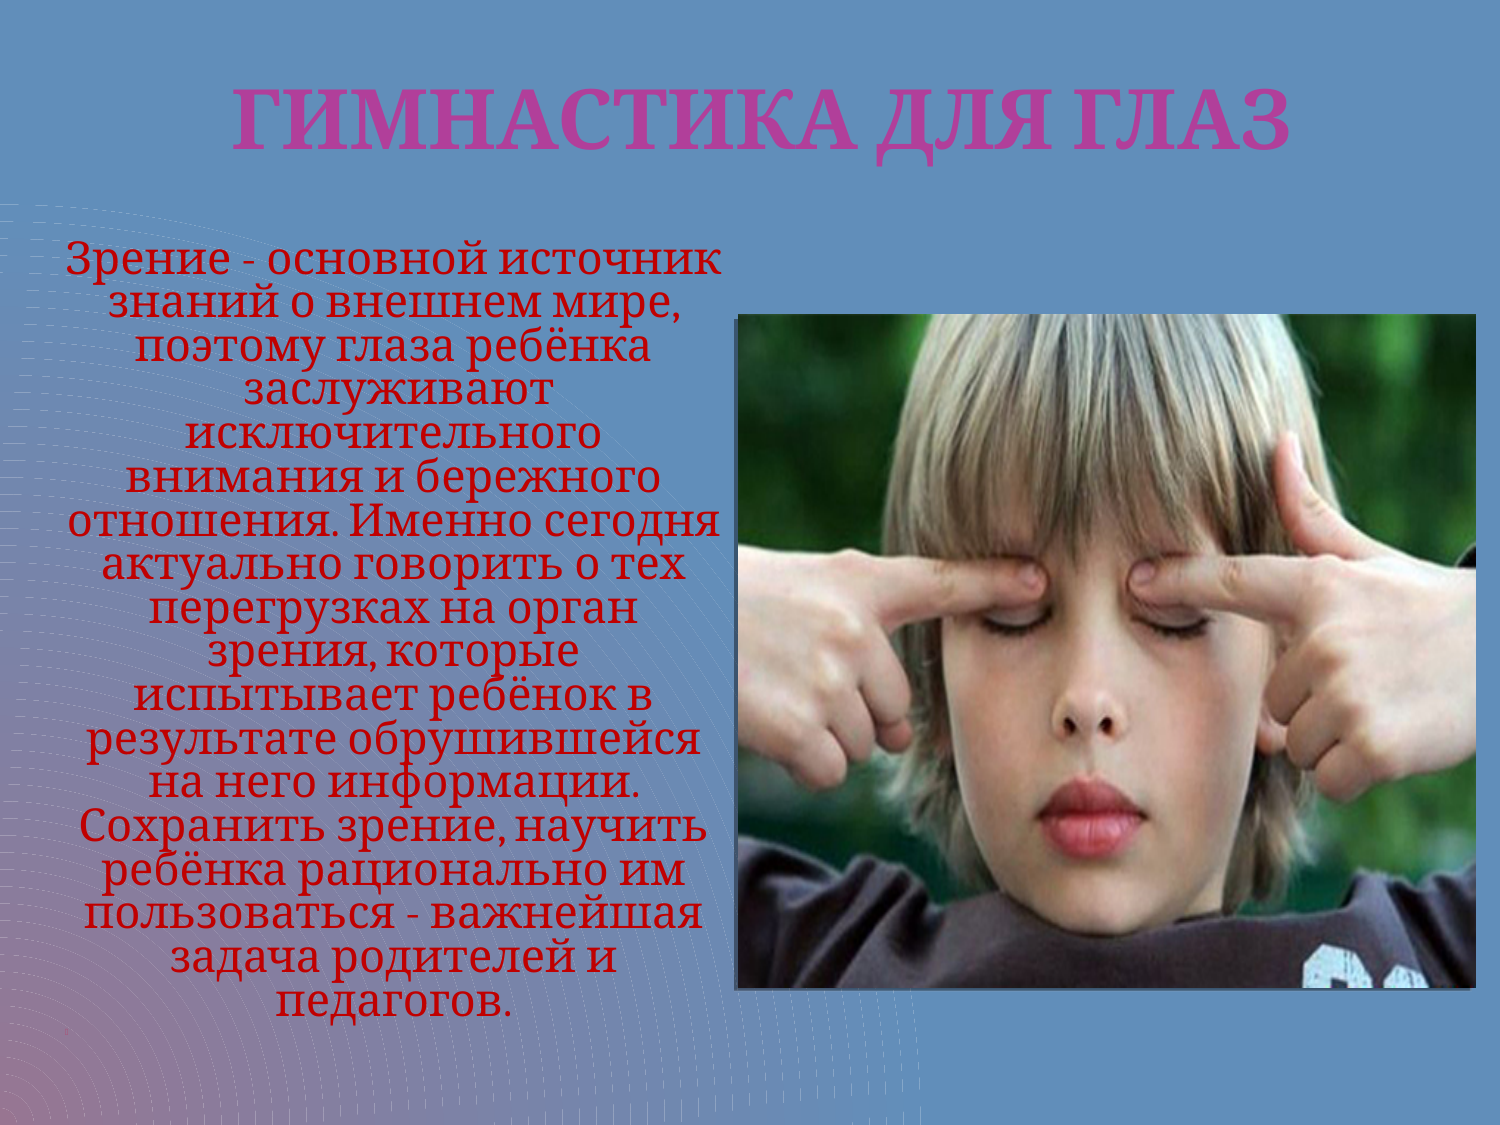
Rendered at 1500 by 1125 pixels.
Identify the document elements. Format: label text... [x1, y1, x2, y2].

picture [738, 314, 1476, 988]
title Гимнастика для глаз [49, 19, 1475, 214]
list Зрение - основной источник знаний о внешнем мире, поэтому глаза ребёнка заслуживают исключительного внимания и бережного отношения. Именно сегодня актуально говорить о тех перегрузках на орган зрения, которые испытывает ребёнок в результате обрушившейся на него информации. Сохранить зрение, научить ребёнка рационально им пользоваться - важнейшая задача родителей и педагогов. [50, 231, 738, 1038]
